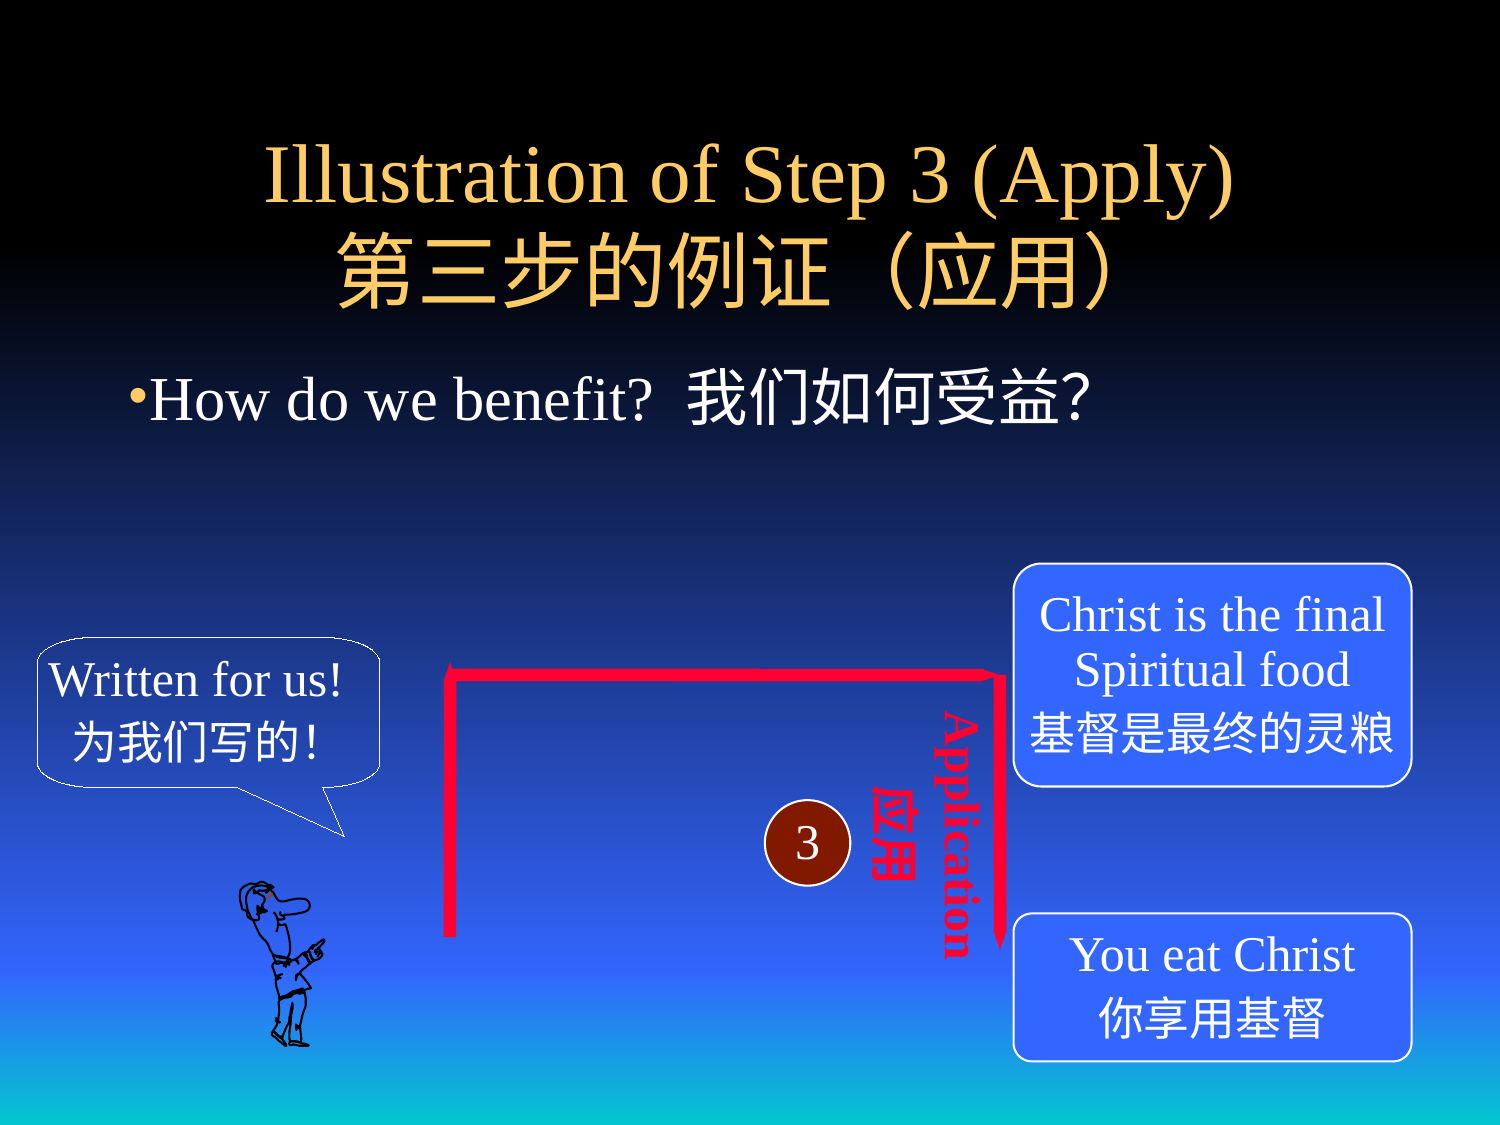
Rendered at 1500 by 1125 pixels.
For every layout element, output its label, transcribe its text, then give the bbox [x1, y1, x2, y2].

text_box Application 应用 [853, 694, 997, 977]
text_box Christ is the final Spiritual food 基督是最终的灵粮 [1013, 563, 1412, 787]
text_box 3 [764, 800, 851, 886]
text_box How do we benefit? 我们如何受益？ [112, 350, 1388, 442]
title Illustration of Step 3 (Apply) 第三步的例证（应用） [112, 110, 1388, 328]
text_box You eat Christ 你享用基督 [1013, 913, 1412, 1062]
text_box Written for us! 为我们写的！ [37, 637, 380, 837]
